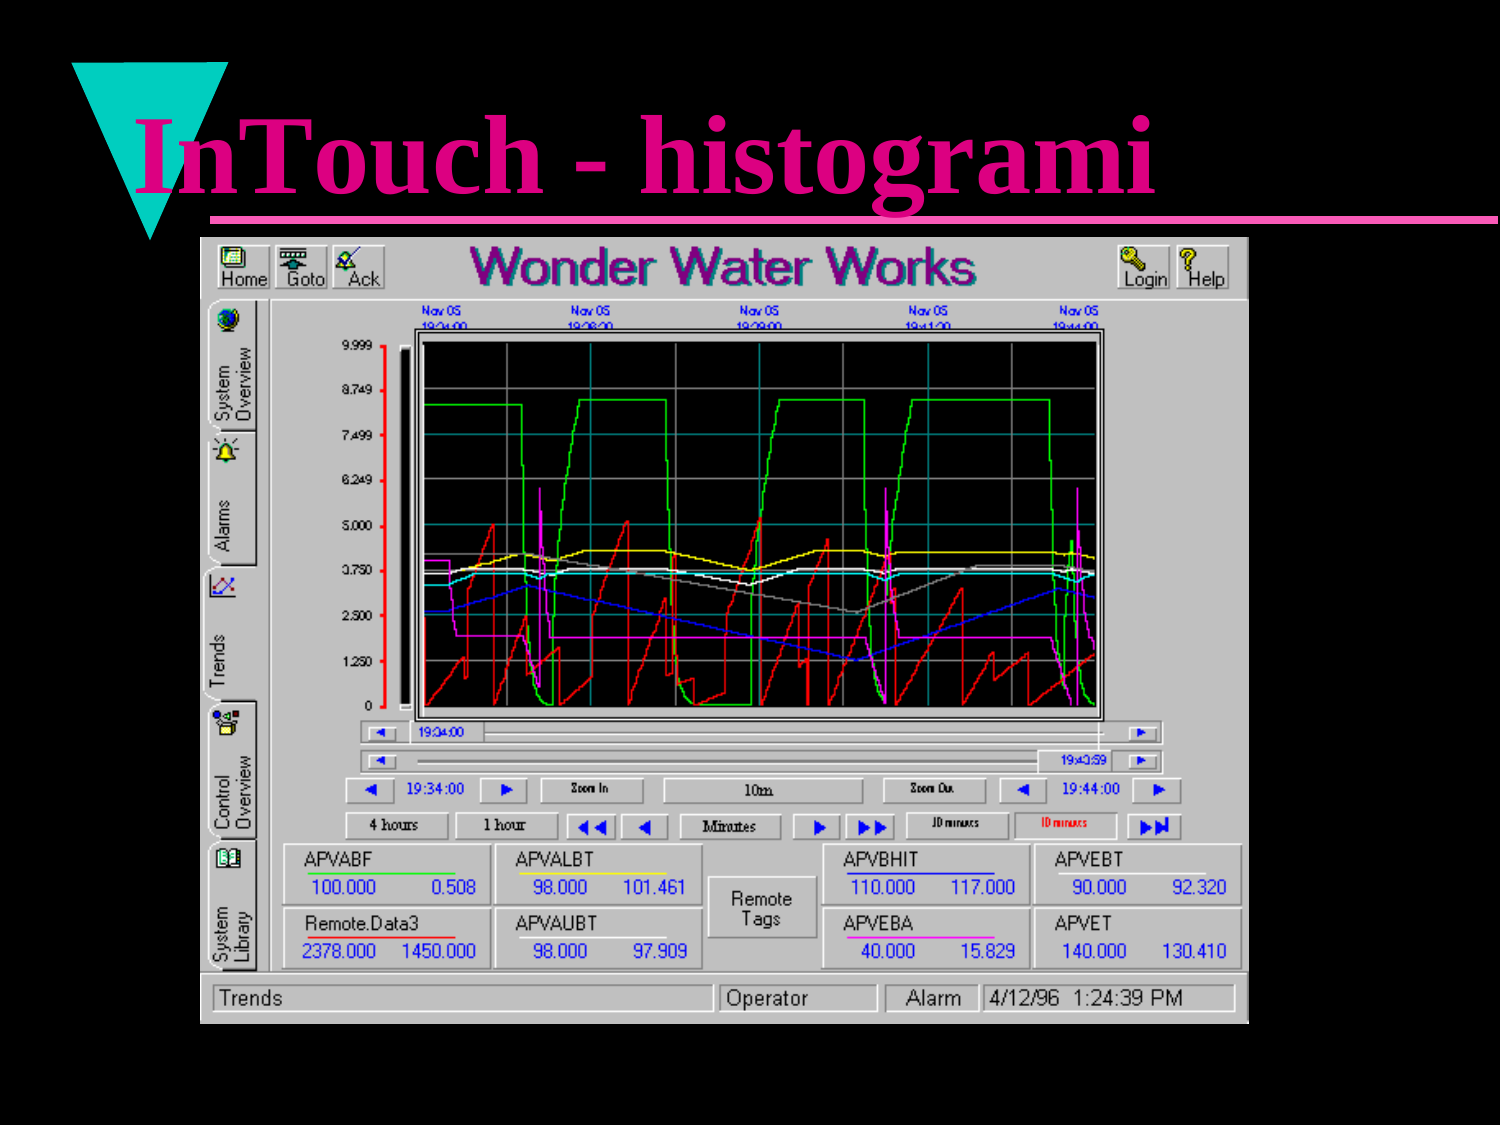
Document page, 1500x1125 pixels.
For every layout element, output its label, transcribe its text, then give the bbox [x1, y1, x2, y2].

picture [200, 237, 1249, 1024]
title InTouch - histogrami [117, 63, 1500, 251]
